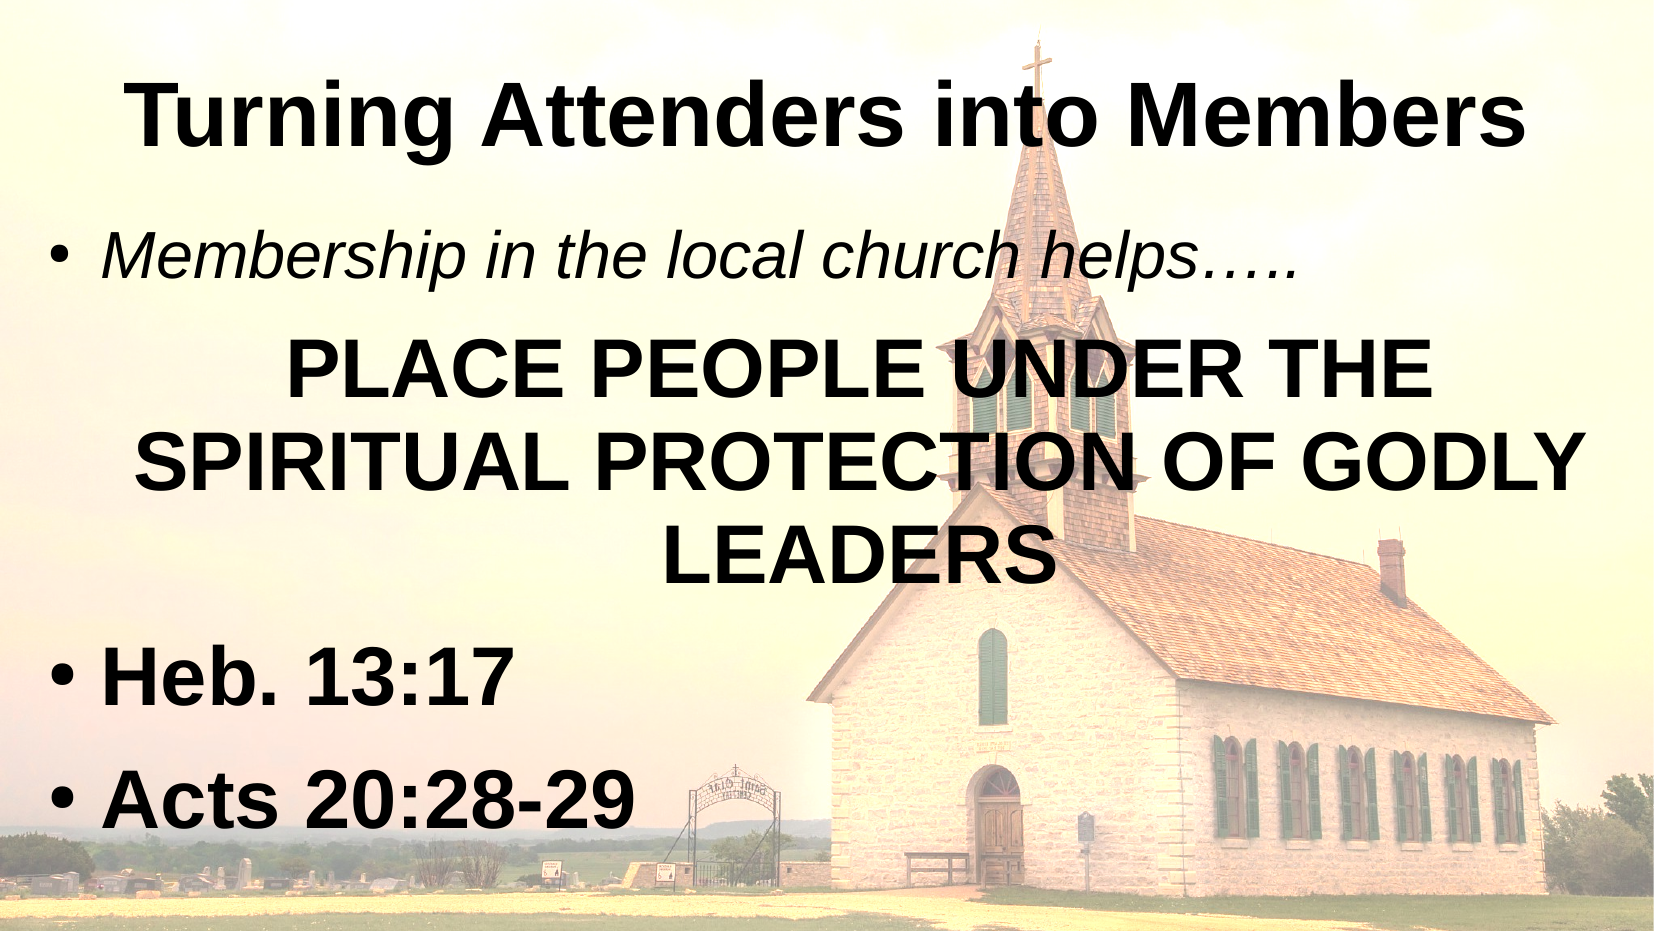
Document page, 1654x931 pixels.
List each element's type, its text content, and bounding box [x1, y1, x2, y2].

title Turning Attenders into Members [82, 37, 1571, 193]
picture [0, 0, 1654, 931]
list Membership in the local church helps….. PLACE PEOPLE UNDER THE SPIRITUAL PROTECTION OF GODLY LEADERS Heb. 13:17 Acts 20:28-29 [30, 217, 1621, 901]
